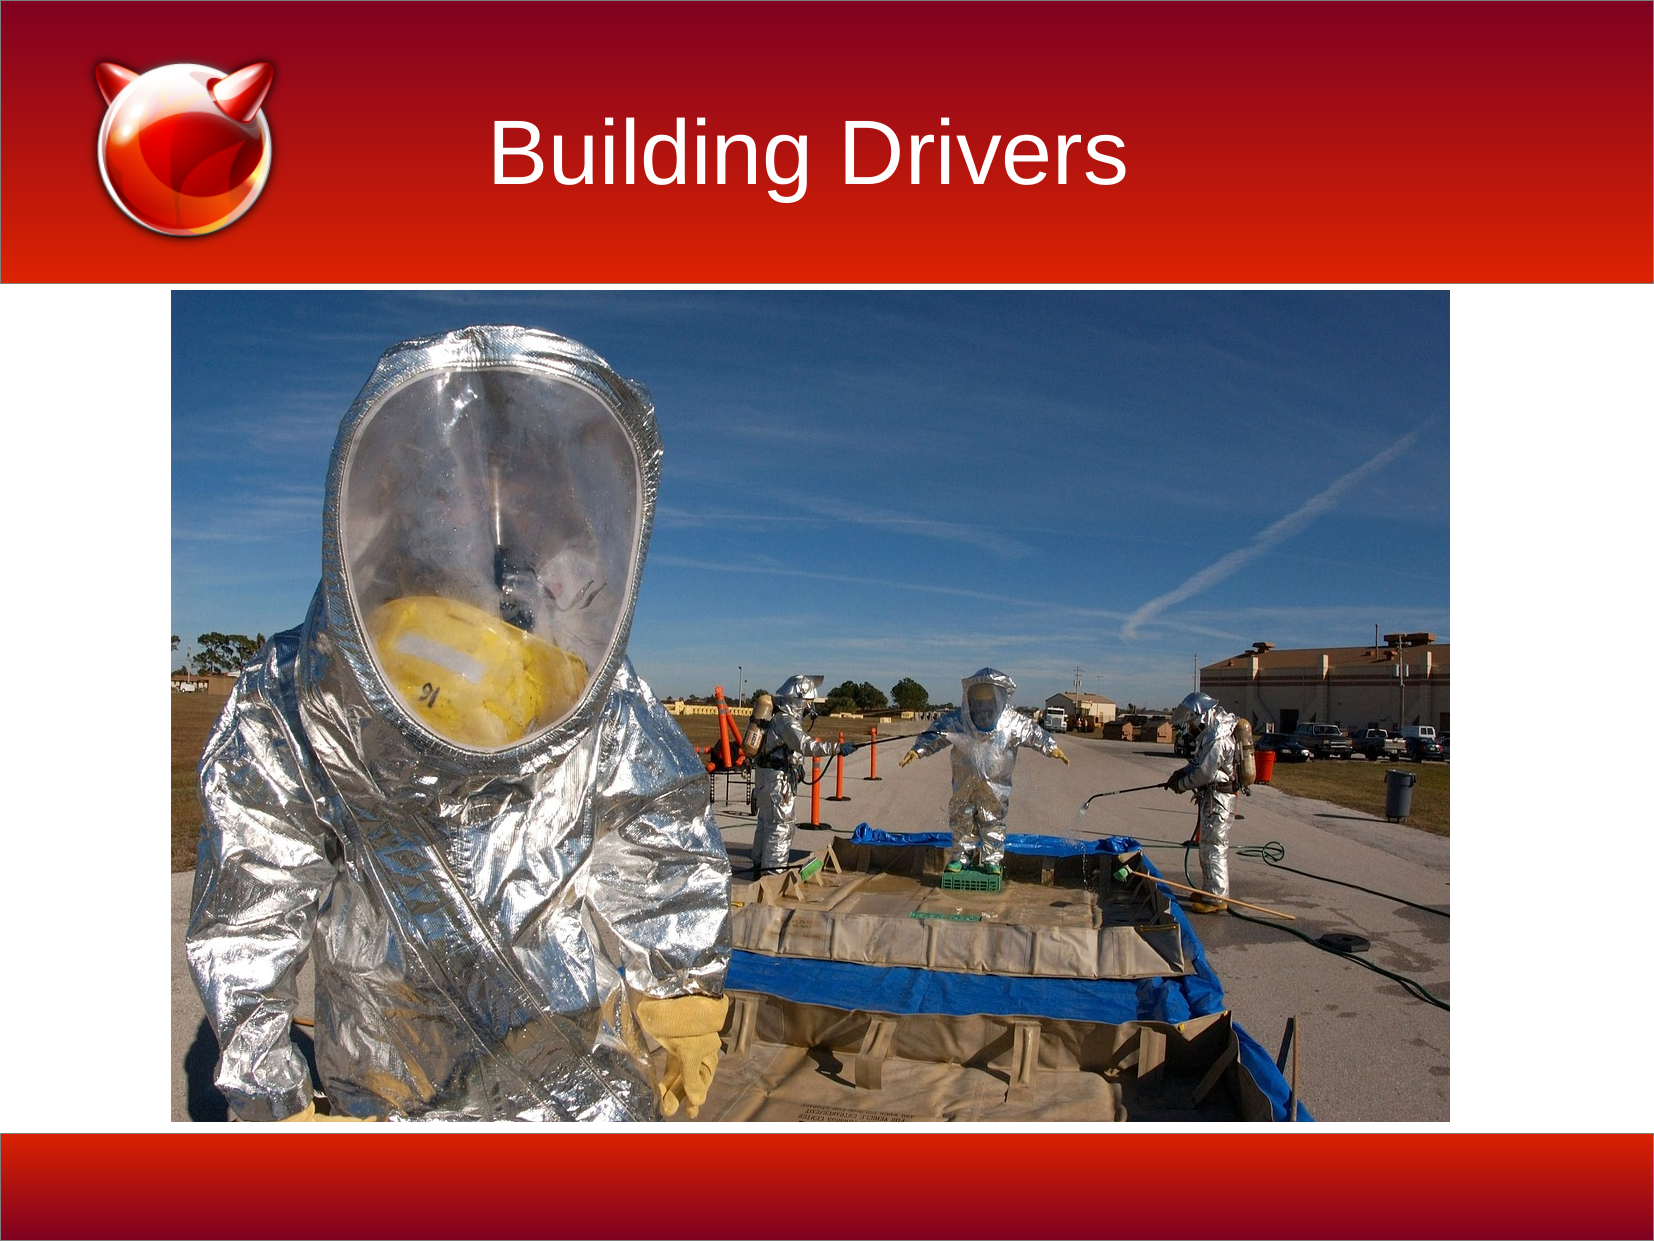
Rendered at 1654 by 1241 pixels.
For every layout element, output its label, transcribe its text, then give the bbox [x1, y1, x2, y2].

picture [171, 290, 1450, 1123]
title Building Drivers [82, 49, 1536, 257]
